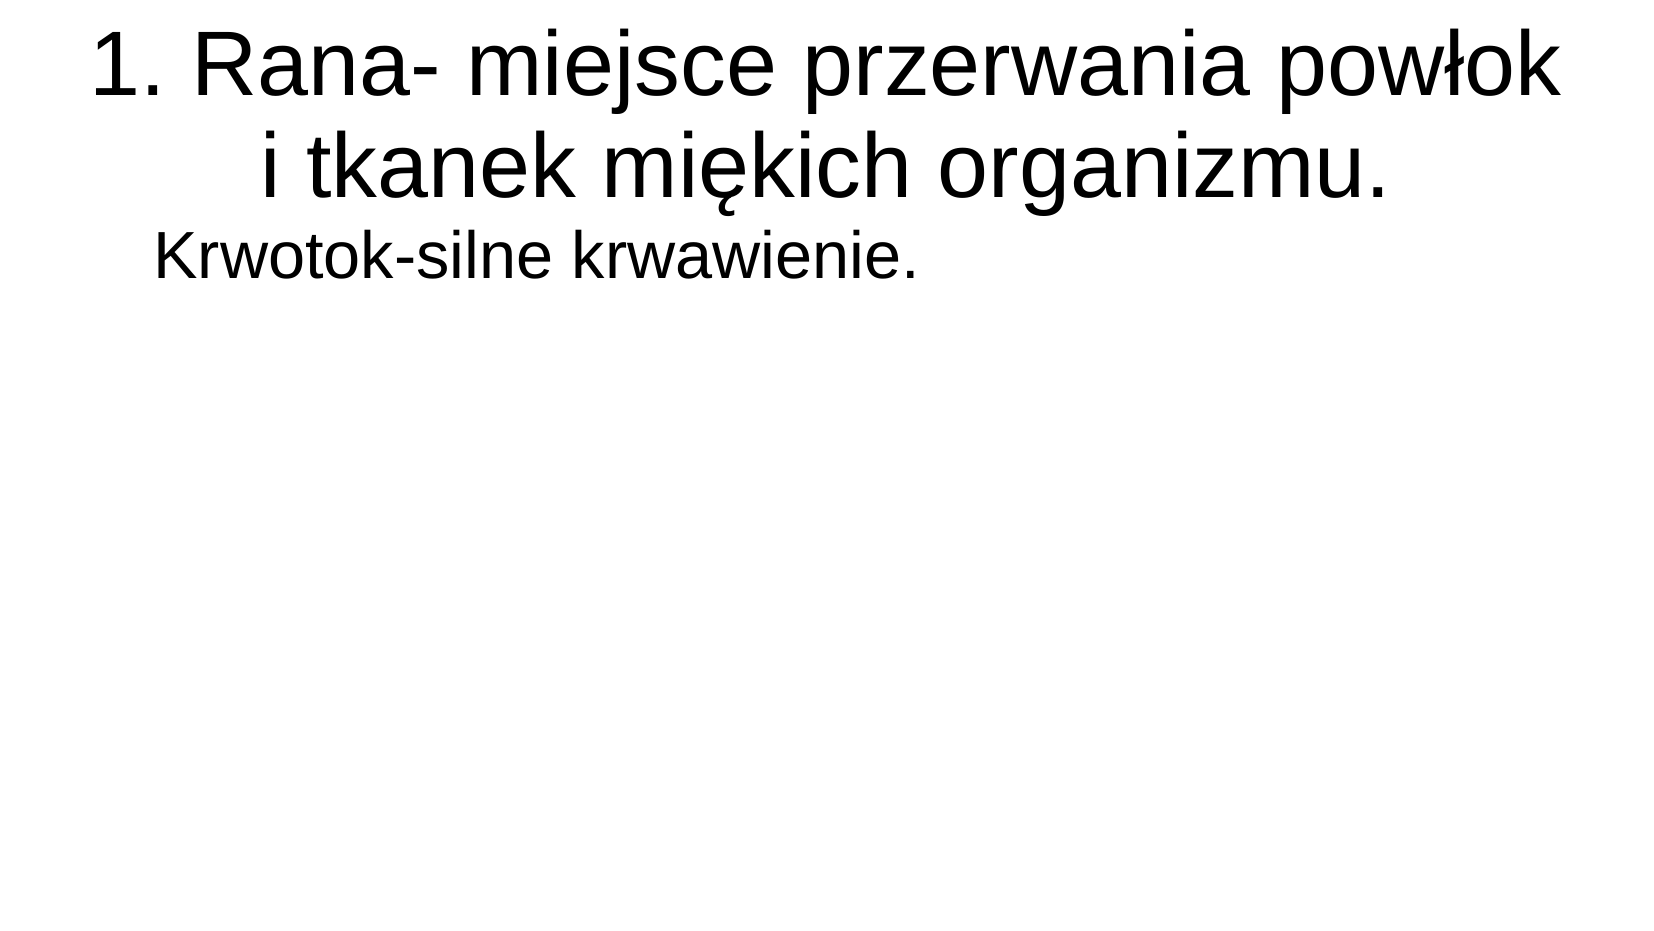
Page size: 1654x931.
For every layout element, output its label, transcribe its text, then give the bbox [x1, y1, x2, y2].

title 1. Rana- miejsce przerwania powłok i tkanek miękich organizmu. [82, 12, 1571, 217]
list Krwotok-silne krwawienie. [82, 217, 1571, 758]
